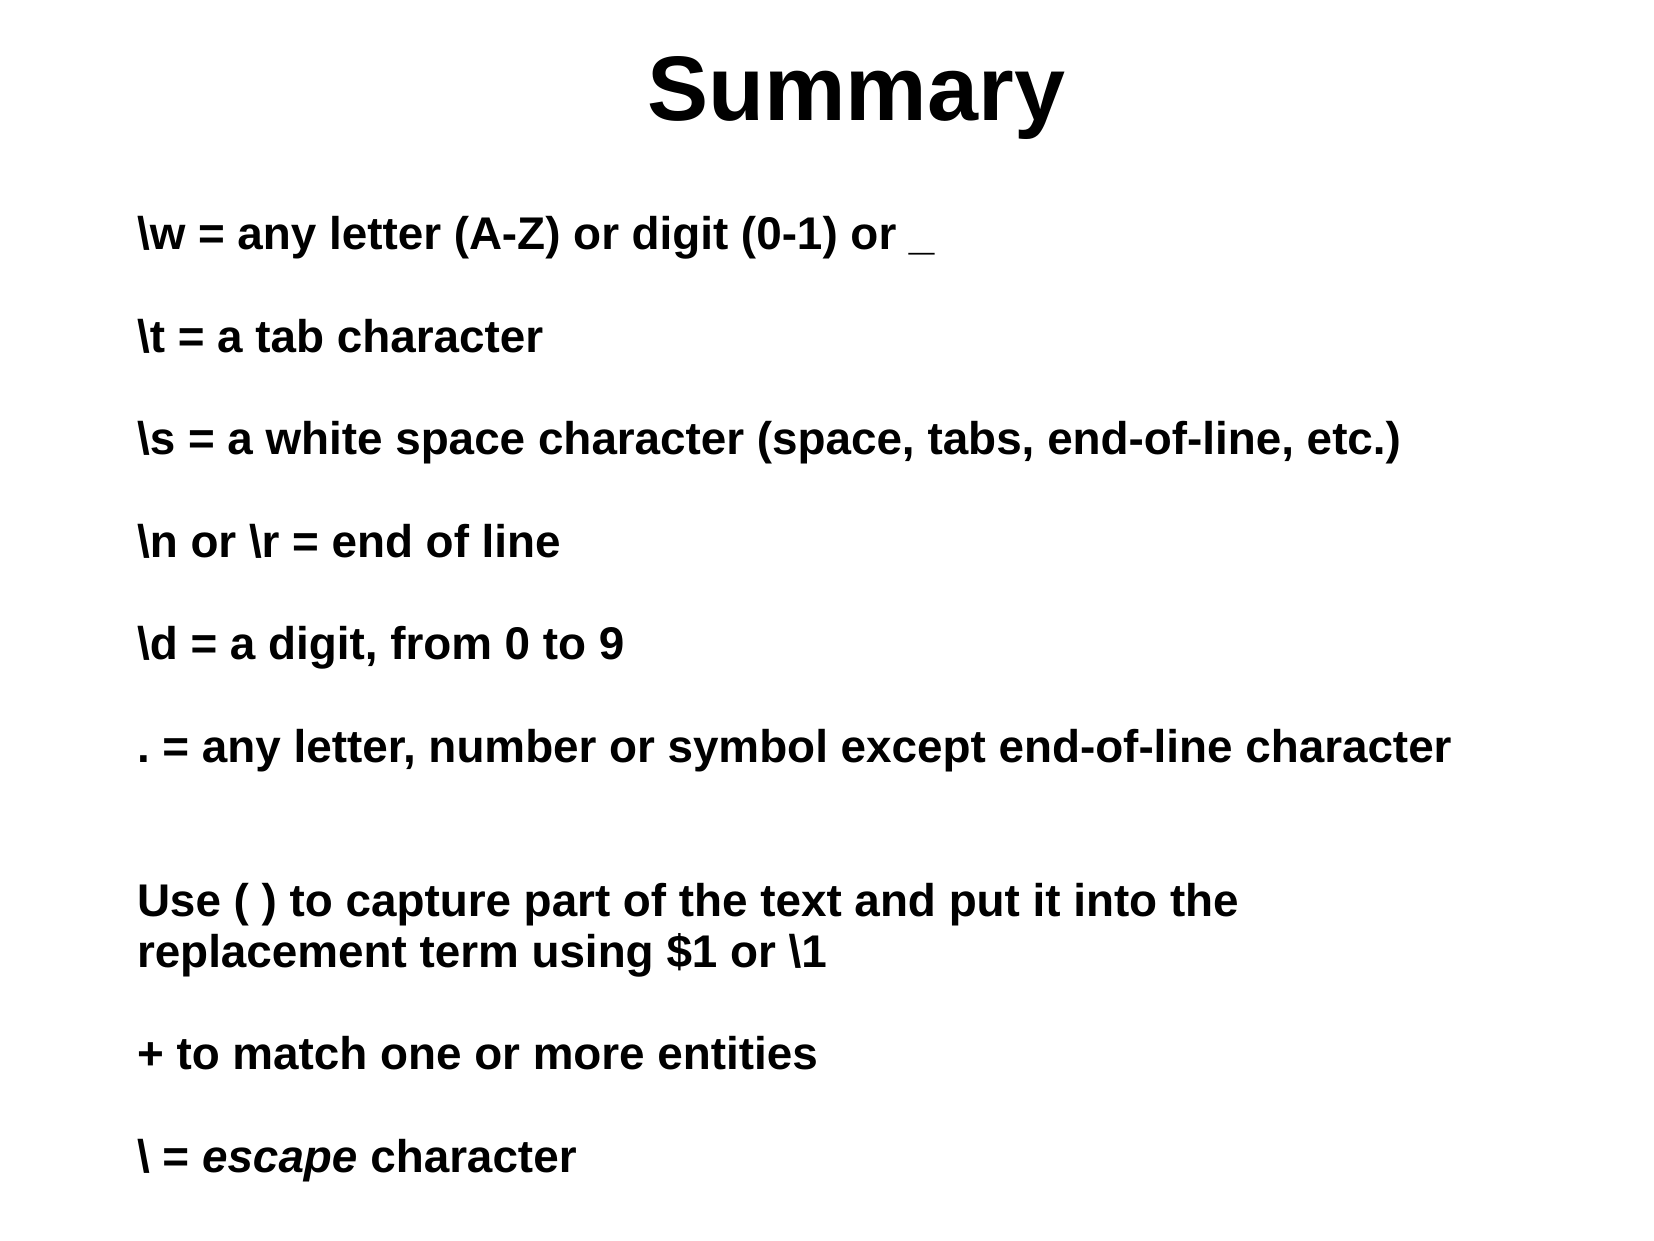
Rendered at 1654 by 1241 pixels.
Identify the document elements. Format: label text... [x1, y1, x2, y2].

text_box \w = any letter (A-Z) or digit (0-1) or _ \t = a tab character \s = a white space character (space, tabs, end-of-line, etc.) \n or \r = end of line \d = a digit, from 0 to 9 . = any letter, number or symbol except end-of-line character Use ( ) to capture part of the text and put it into the replacement term using $1 or \1 + to match one or more entities \ = escape character [122, 200, 1512, 1190]
text_box Summary [501, 30, 1211, 148]
